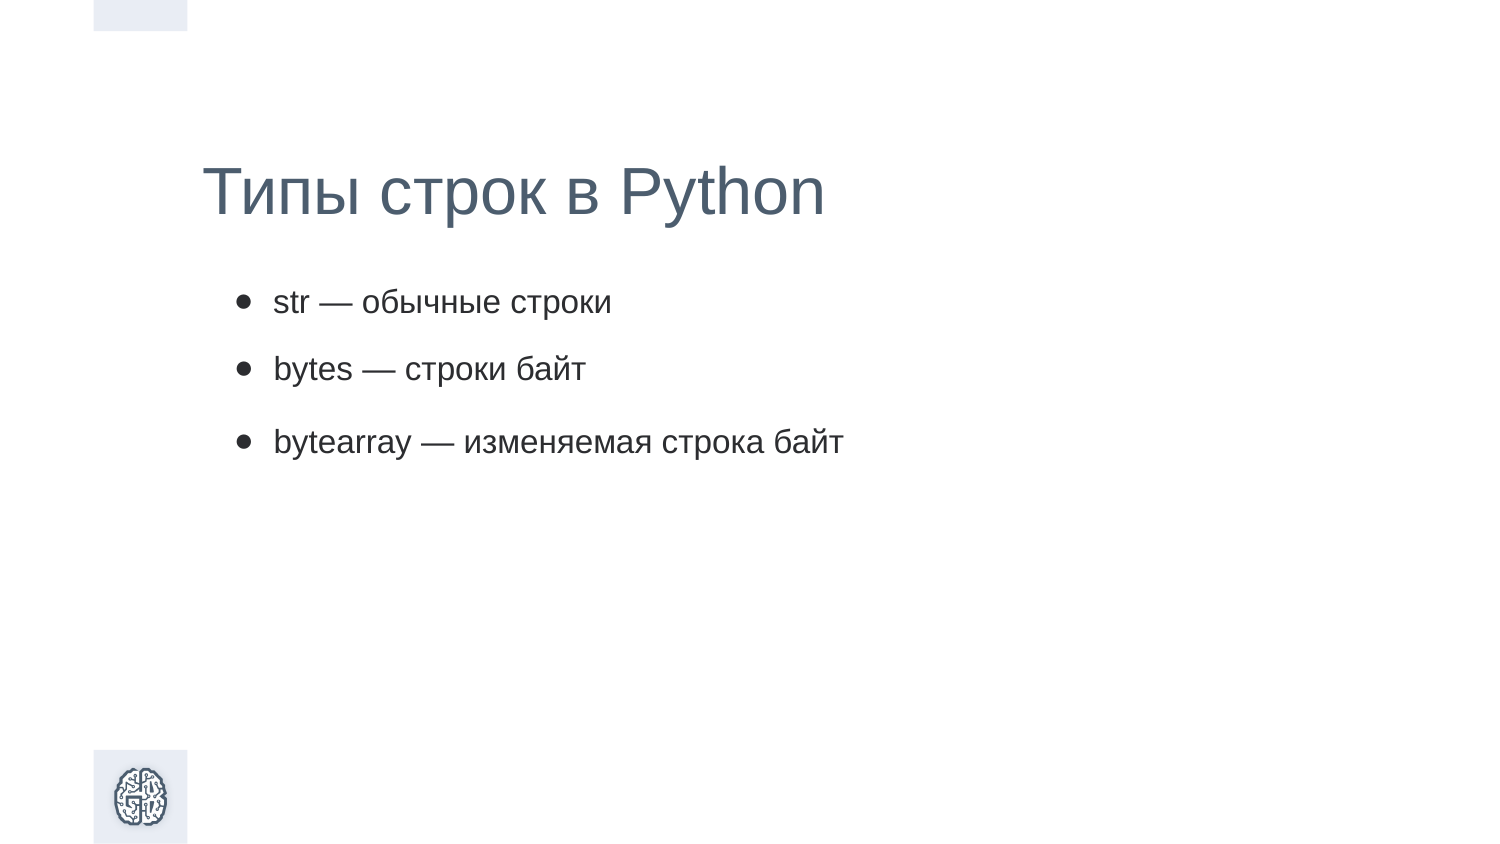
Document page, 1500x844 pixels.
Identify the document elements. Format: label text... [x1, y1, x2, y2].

text_box bytearray — изменяемая строка байт [187, 394, 1313, 467]
text_box bytes — строки байт [187, 321, 1313, 394]
picture [106, 760, 175, 834]
text_box Типы строк в Python [187, 93, 1312, 259]
text_box str — обычные строки [187, 259, 1312, 322]
